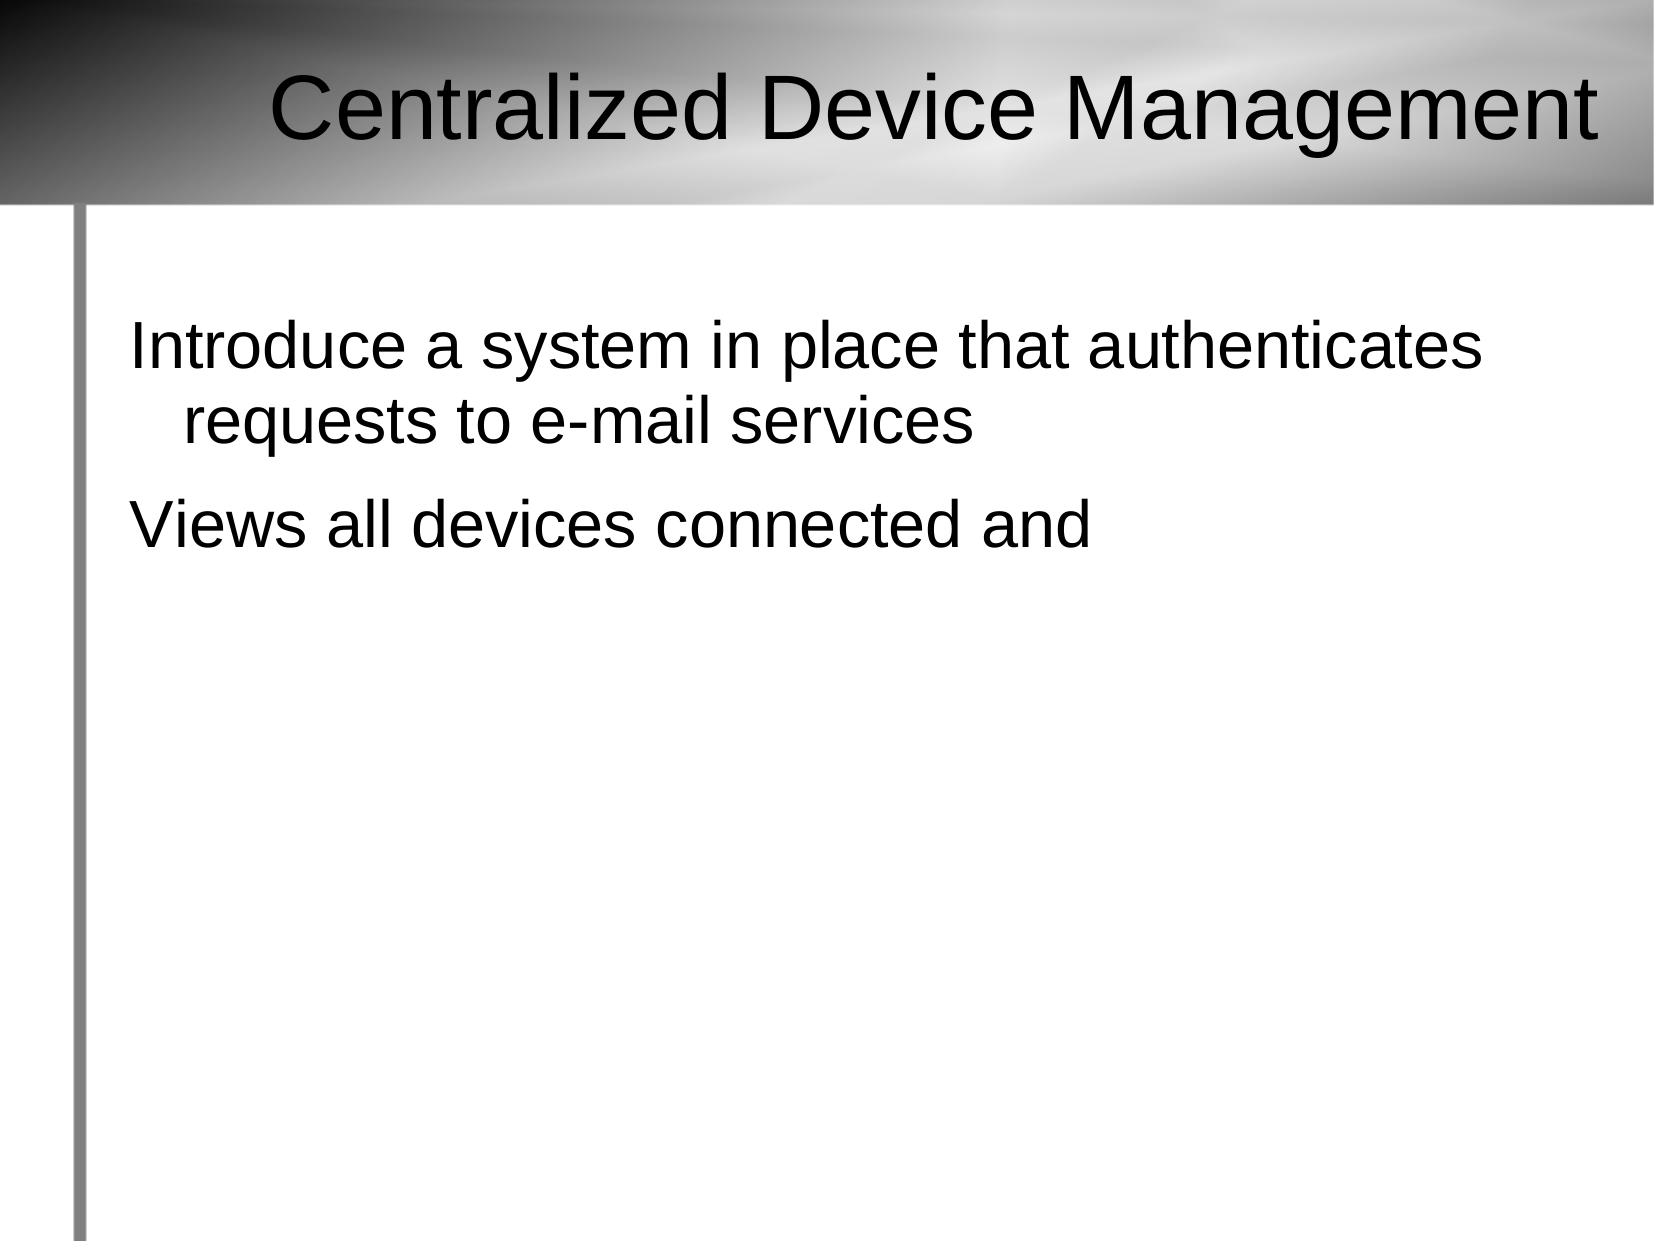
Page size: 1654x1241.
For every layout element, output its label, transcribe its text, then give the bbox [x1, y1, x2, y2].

list Introduce a system in place that authenticates requests to e-mail services Views all devices connected and [112, 307, 1601, 1064]
picture [0, 0, 1654, 1241]
title Centralized Device Management [112, 13, 1601, 201]
